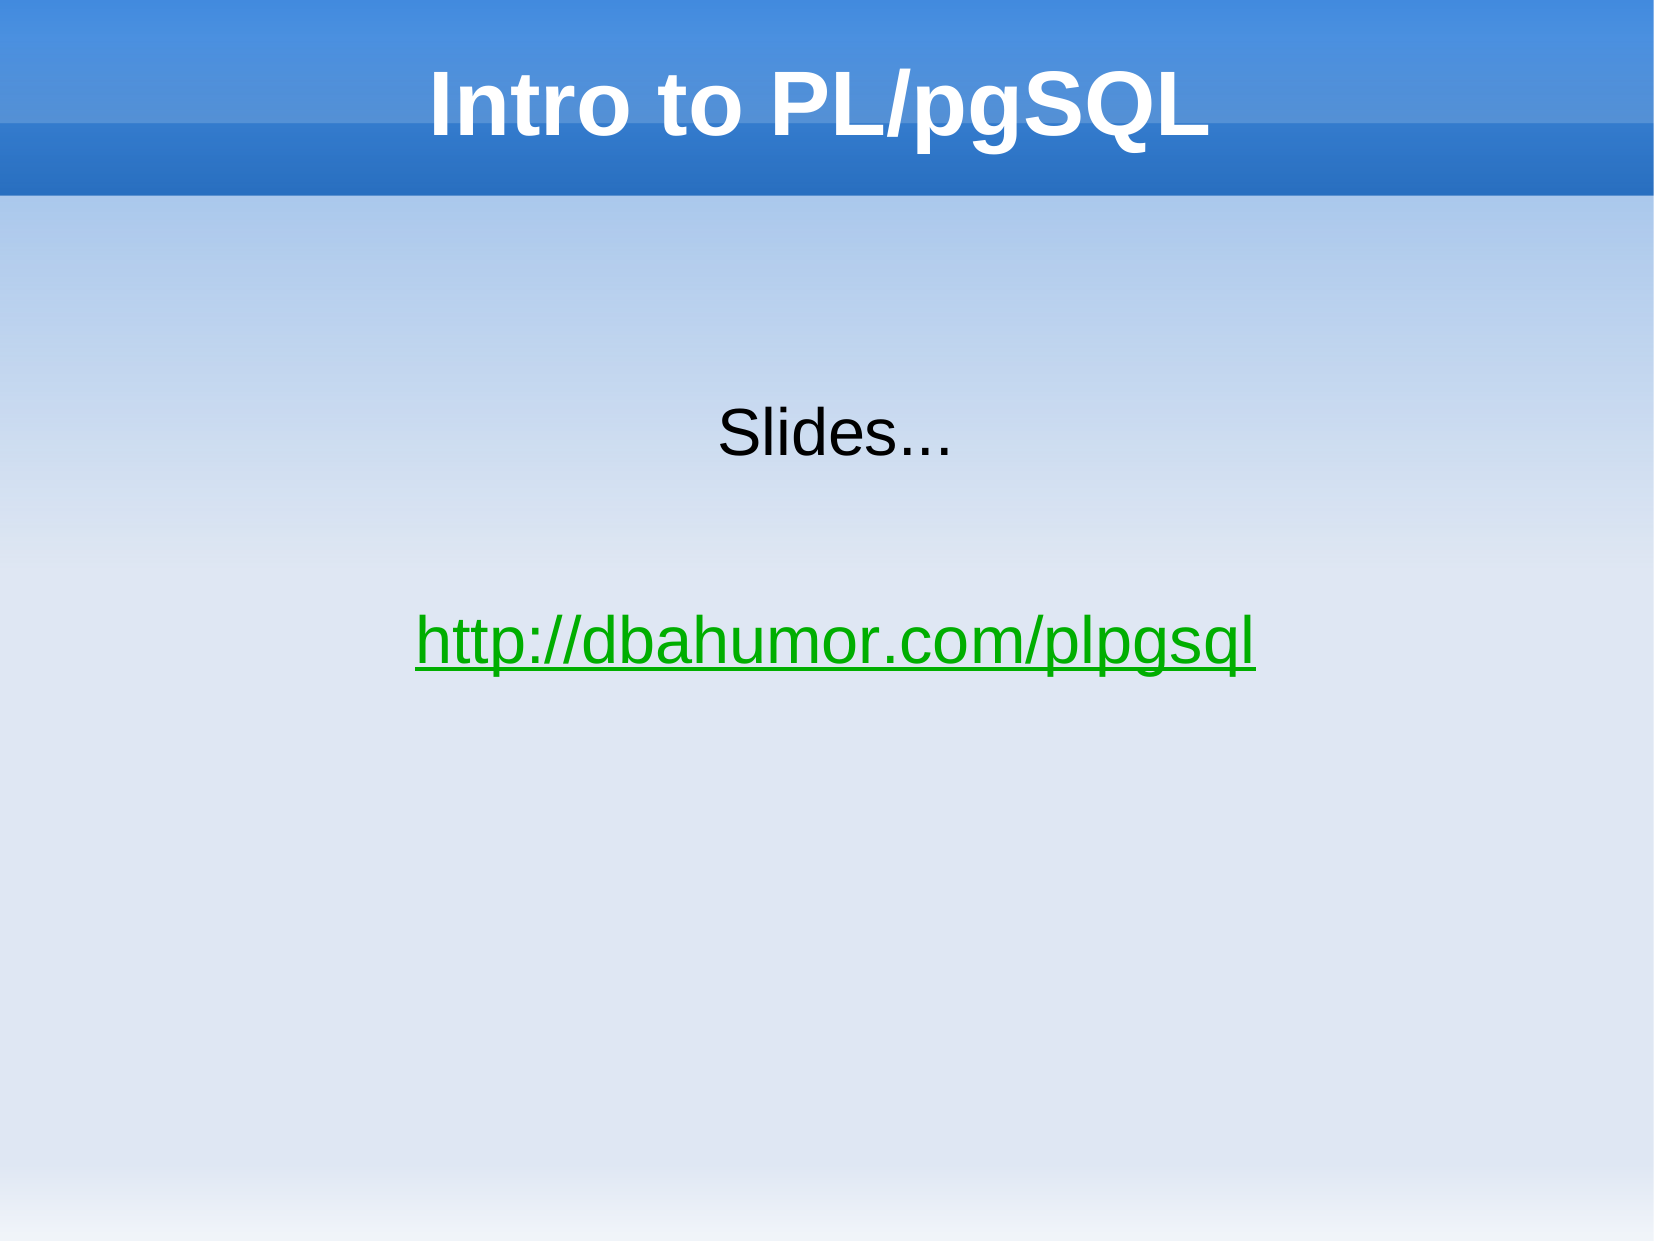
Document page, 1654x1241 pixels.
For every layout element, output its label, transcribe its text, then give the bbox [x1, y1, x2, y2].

title Intro to PL/pgSQL [76, 7, 1565, 200]
picture [0, 0, 1654, 1241]
list Slides... http://dbahumor.com/plpgsql [82, 290, 1571, 1094]
